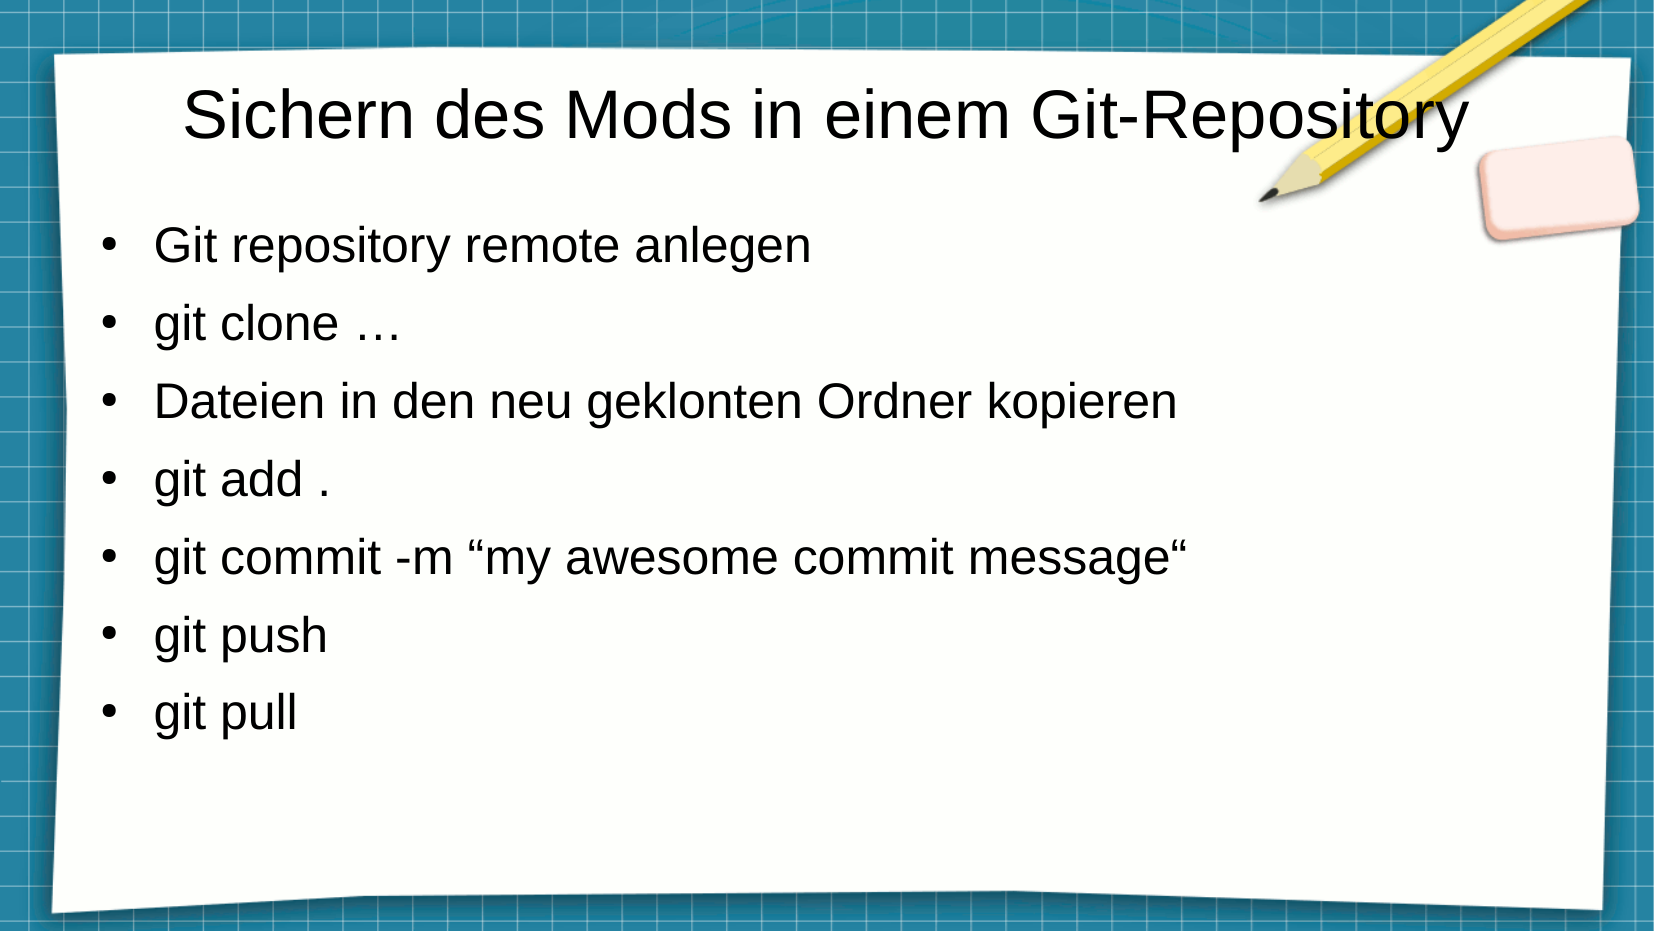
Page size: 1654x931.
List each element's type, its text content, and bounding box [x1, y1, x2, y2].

title Sichern des Mods in einem Git-Repository [82, 37, 1571, 193]
picture [0, 0, 1654, 931]
list Git repository remote anlegen git clone … Dateien in den neu geklonten Ordner kopieren git add . git commit -m “my awesome commit message“ git push git pull [82, 217, 1571, 758]
